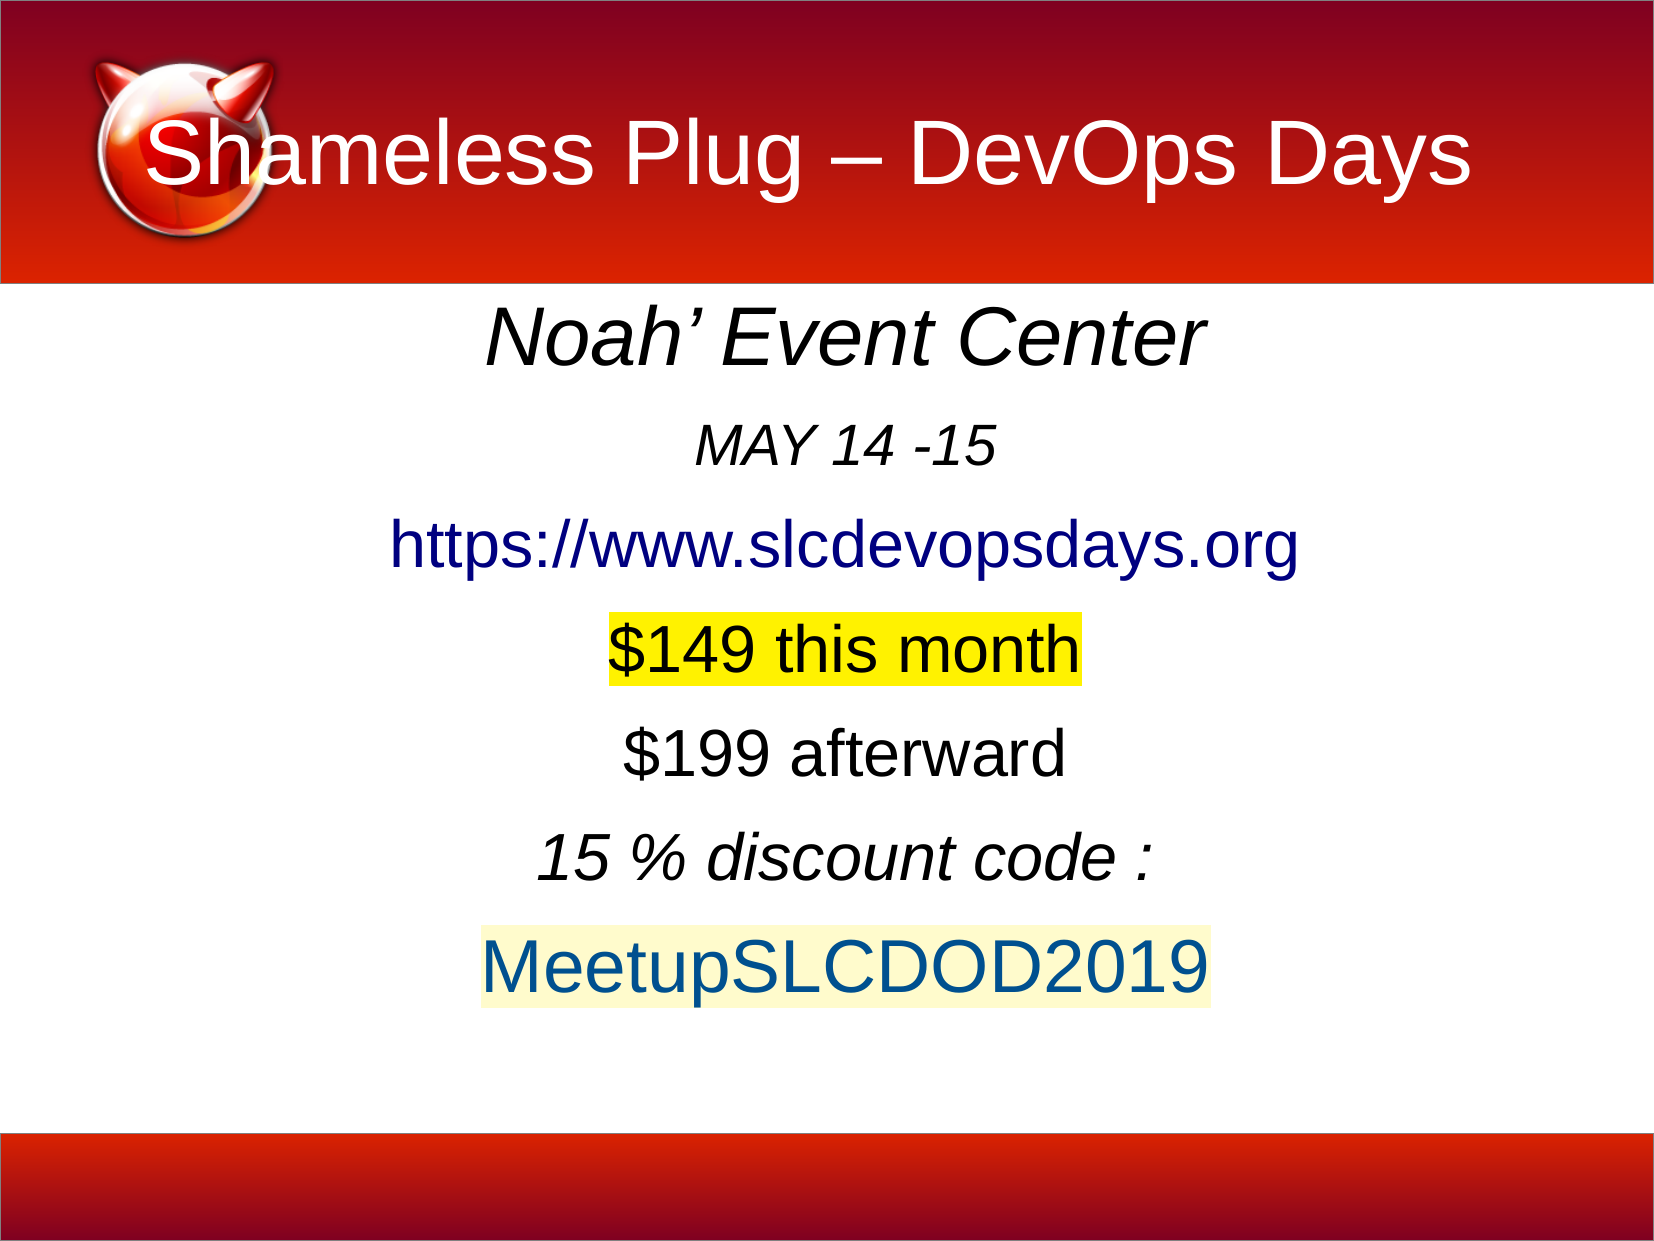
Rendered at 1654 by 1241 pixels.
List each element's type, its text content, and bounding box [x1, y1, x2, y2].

list Noah’ Event Center MAY 14 -15 https://www.slcdevopsdays.org $149 this month $199 afterward 15 % discount code : MeetupSLCDOD2019 [82, 290, 1538, 1010]
title Shameless Plug – DevOps Days [82, 49, 1536, 257]
